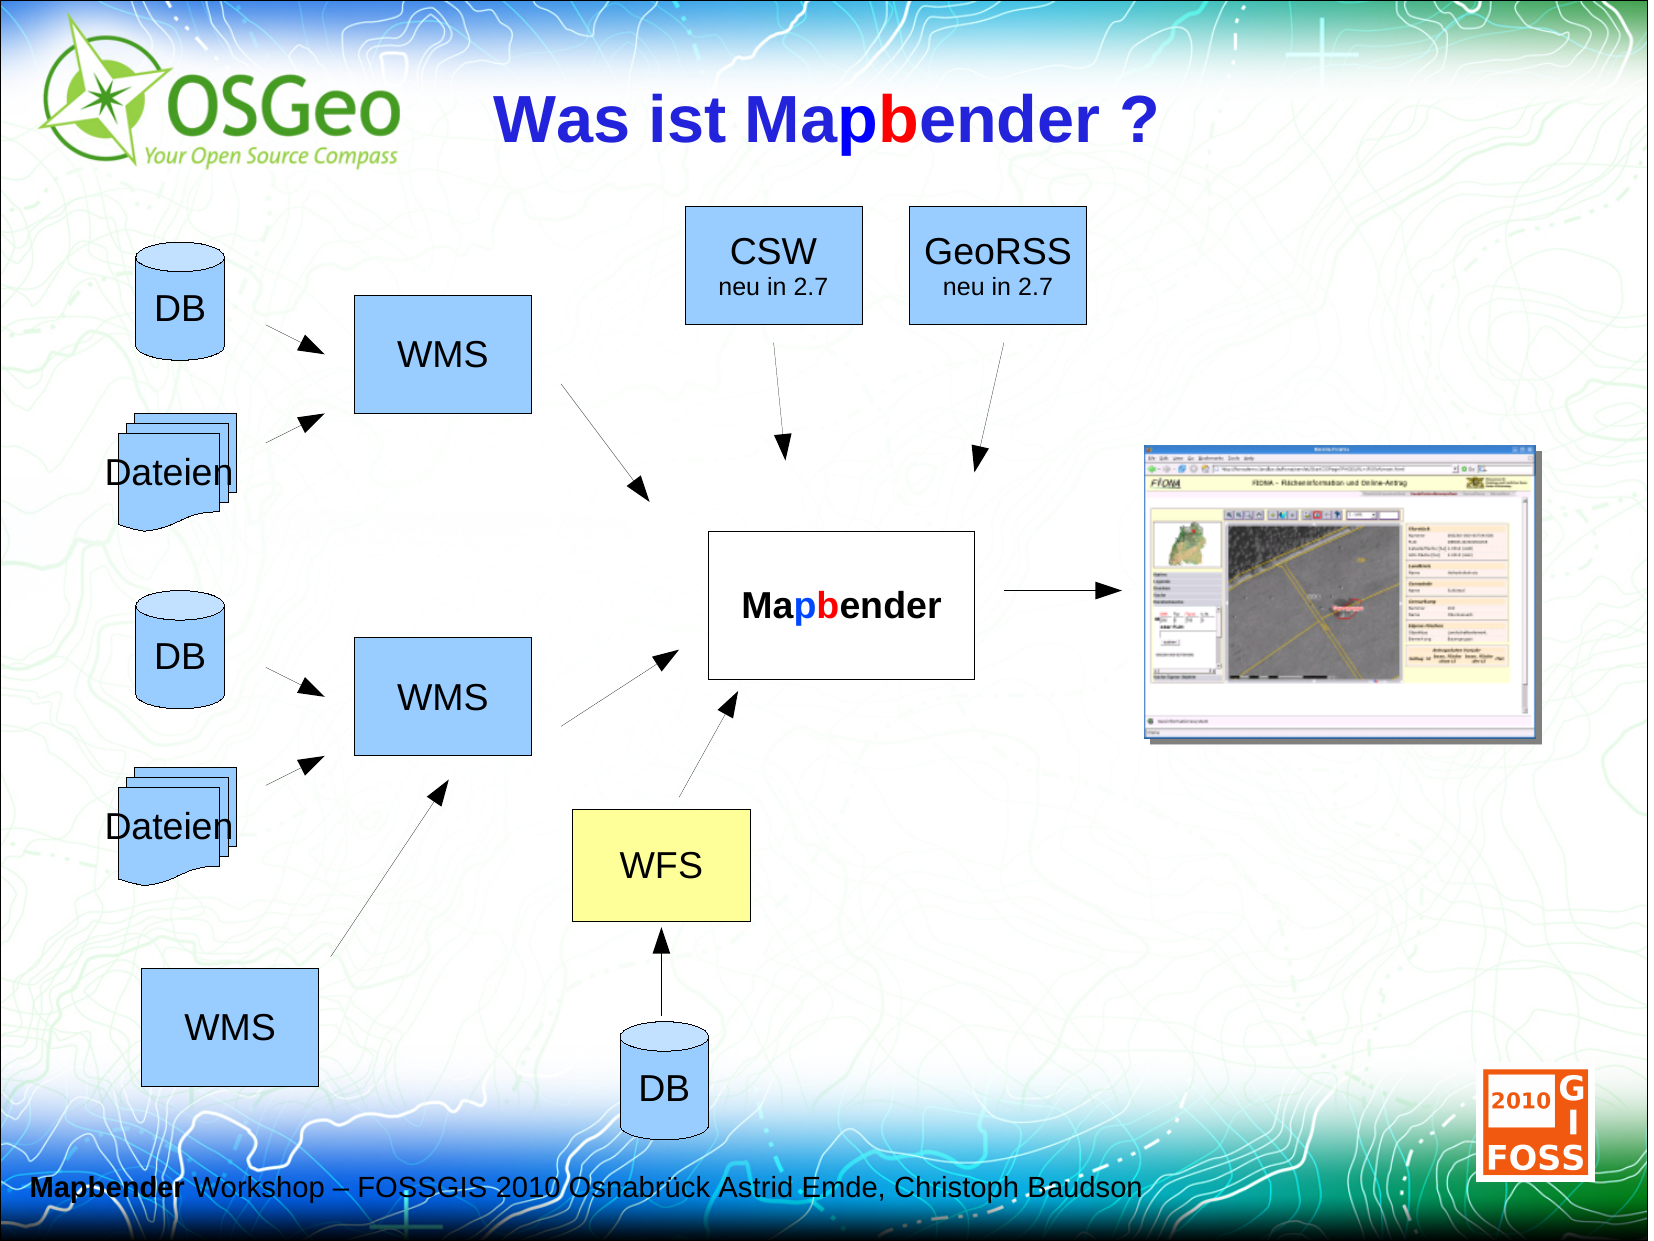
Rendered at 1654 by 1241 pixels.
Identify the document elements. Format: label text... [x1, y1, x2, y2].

text_box GeoRSS neu in 2.7 [909, 206, 1087, 325]
text_box Mapbender [708, 531, 975, 680]
text_box WFS [572, 809, 751, 922]
text_box Dateien [118, 816, 126, 836]
text_box WMS [354, 295, 532, 414]
text_box DB [135, 606, 225, 709]
picture [1, 1, 1647, 1240]
text_box CSW neu in 2.7 [685, 206, 863, 325]
text_box DB [135, 258, 225, 361]
text_box WMS [354, 637, 532, 756]
text_box WMS [141, 968, 319, 1087]
text_box Dateien [118, 413, 237, 532]
title Was ist Mapbender ? [82, 31, 1571, 207]
text_box Dateien [118, 462, 126, 482]
text_box Dateien [118, 767, 237, 886]
text_box DB [620, 1039, 709, 1140]
